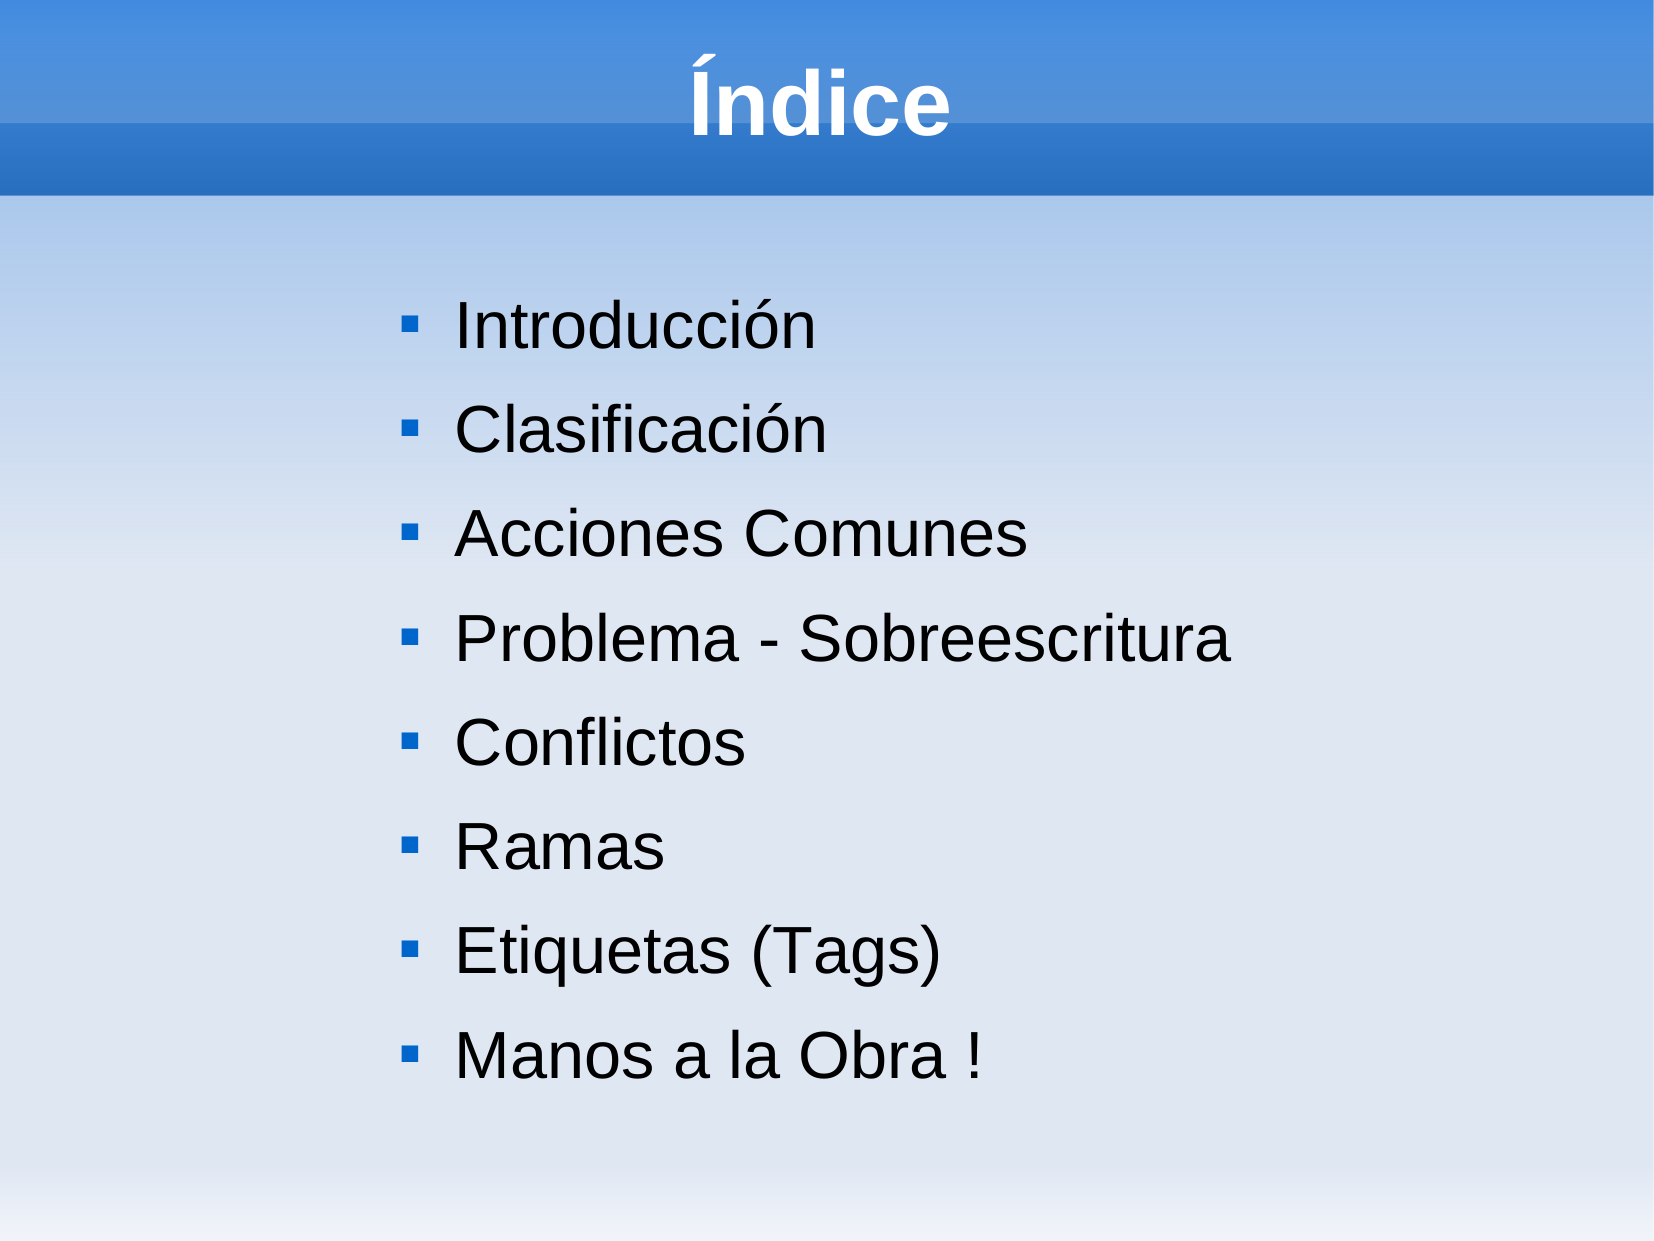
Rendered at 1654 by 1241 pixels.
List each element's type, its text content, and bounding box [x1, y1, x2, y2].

picture [0, 0, 1654, 1241]
title Índice [76, 7, 1565, 200]
list Introducción Clasificación Acciones Comunes Problema - Sobreescritura Conflictos Ramas Etiquetas (Tags) Manos a la Obra ! [383, 287, 1247, 1093]
